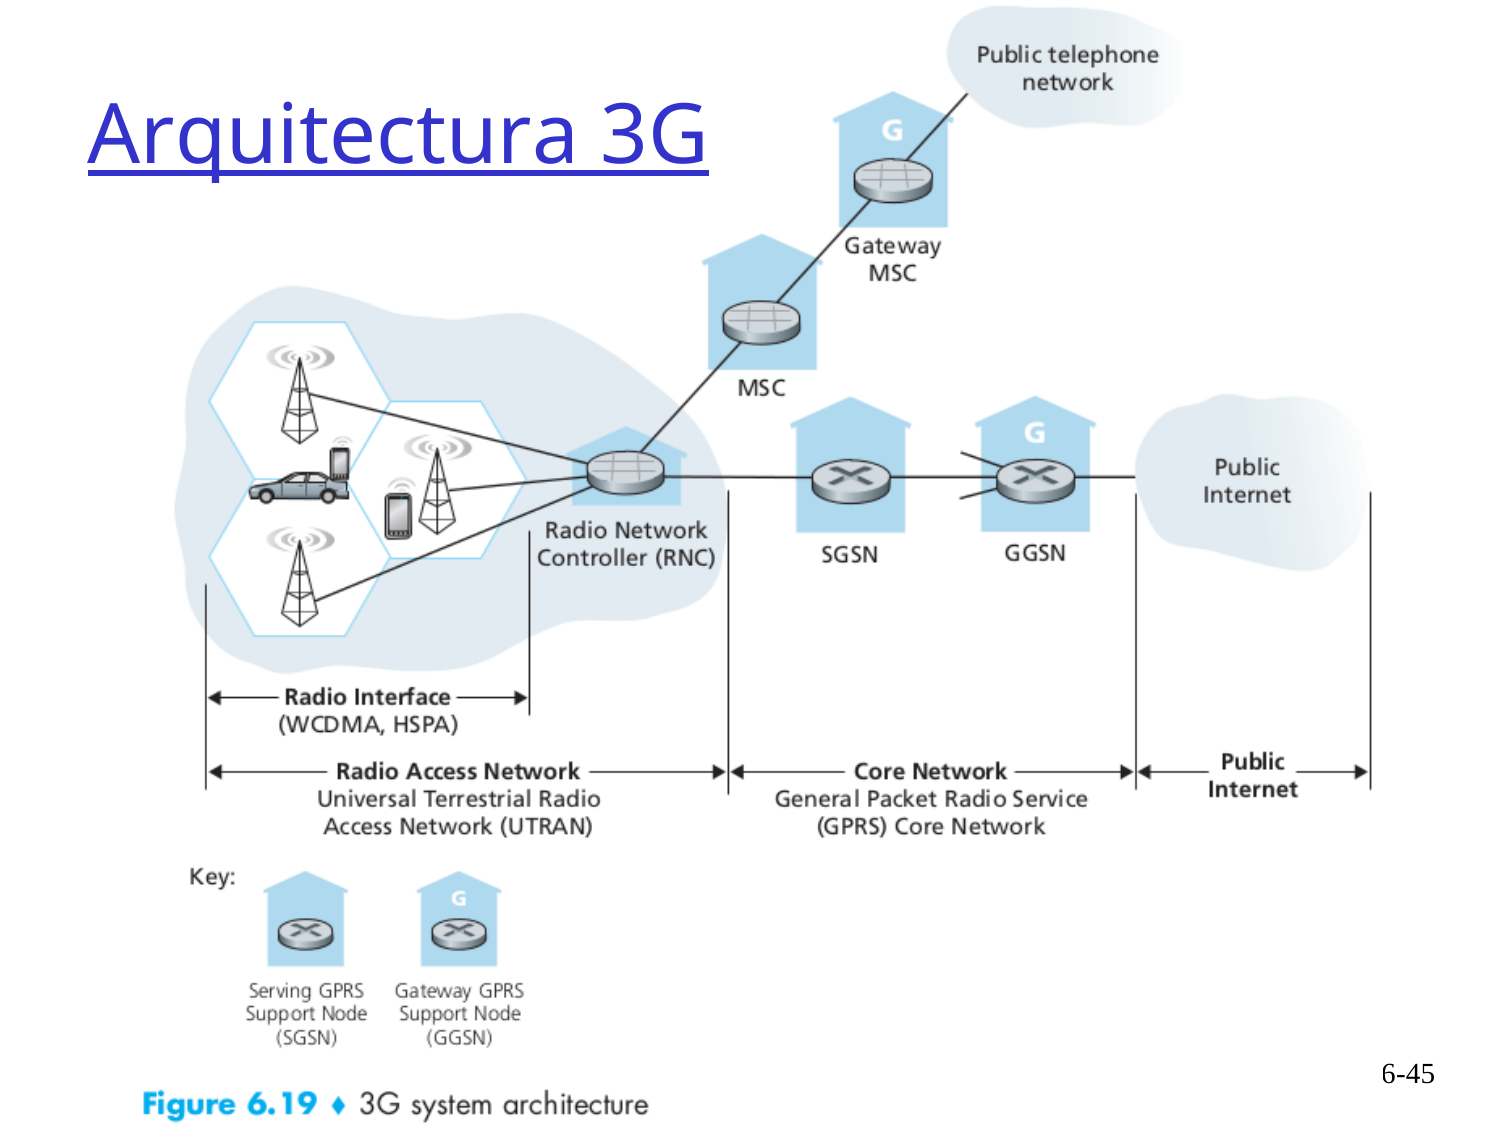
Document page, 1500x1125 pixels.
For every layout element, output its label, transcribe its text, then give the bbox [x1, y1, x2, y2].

picture [131, 3, 1383, 1125]
title Arquitectura 3G [87, 23, 1363, 239]
